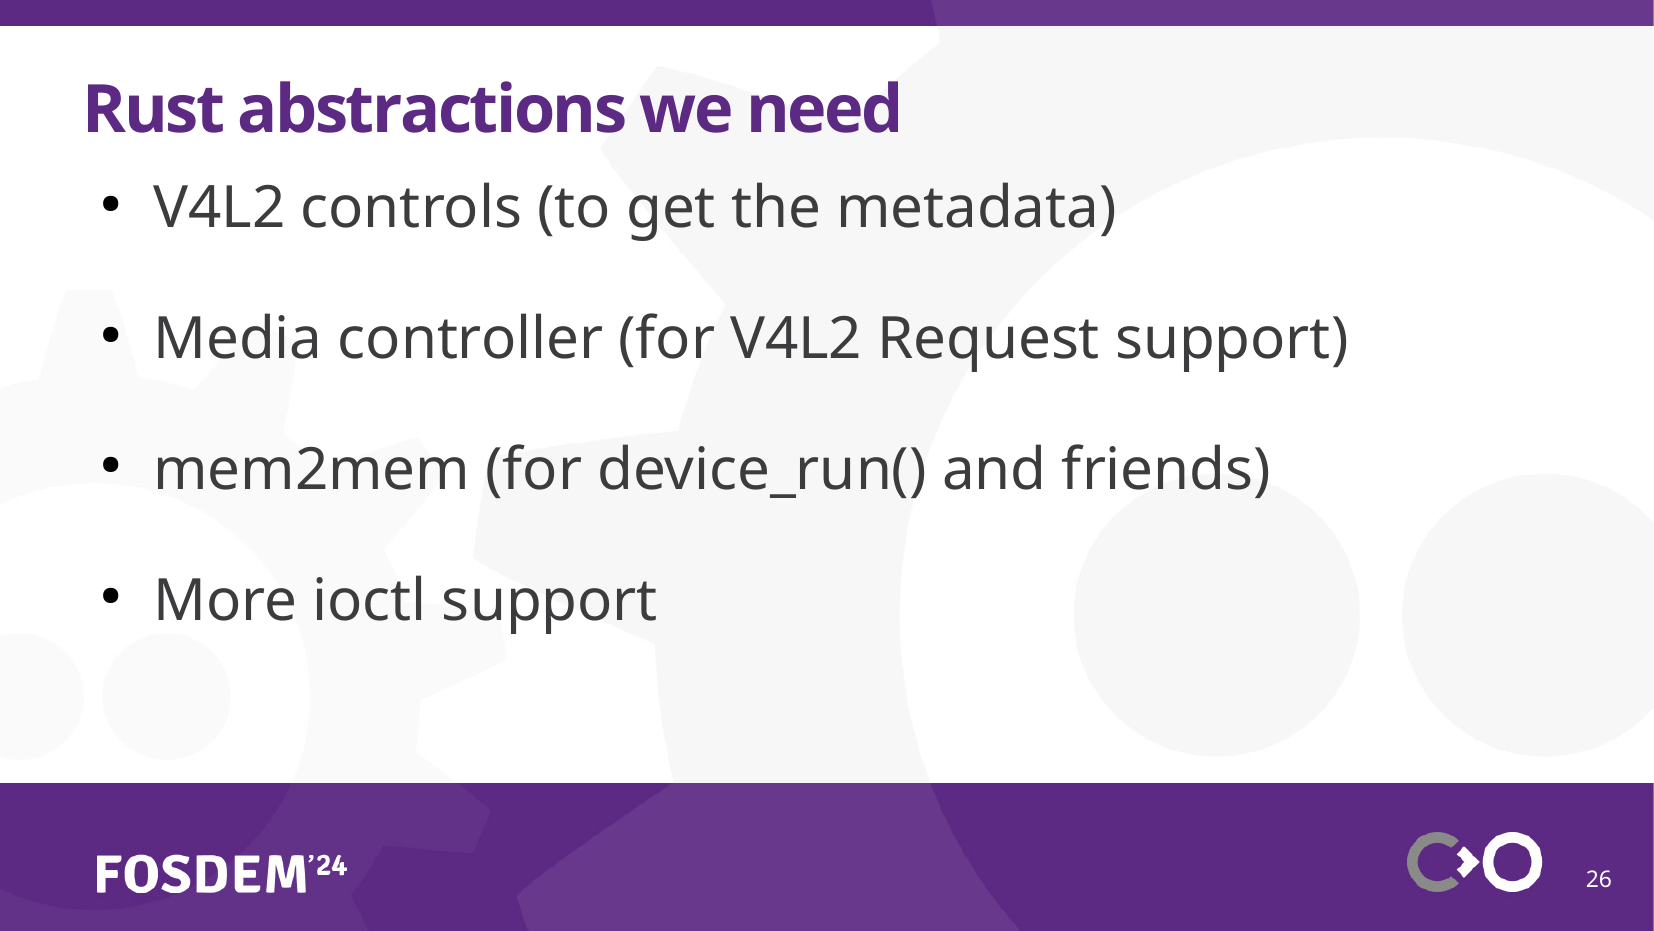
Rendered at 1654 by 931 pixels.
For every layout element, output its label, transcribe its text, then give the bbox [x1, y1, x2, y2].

list V4L2 controls (to get the metadata) Media controller (for V4L2 Request support) mem2mem (for device_run() and friends) More ioctl support [82, 165, 1571, 758]
title Rust abstractions we need [82, 60, 1571, 154]
picture [0, 0, 1654, 931]
